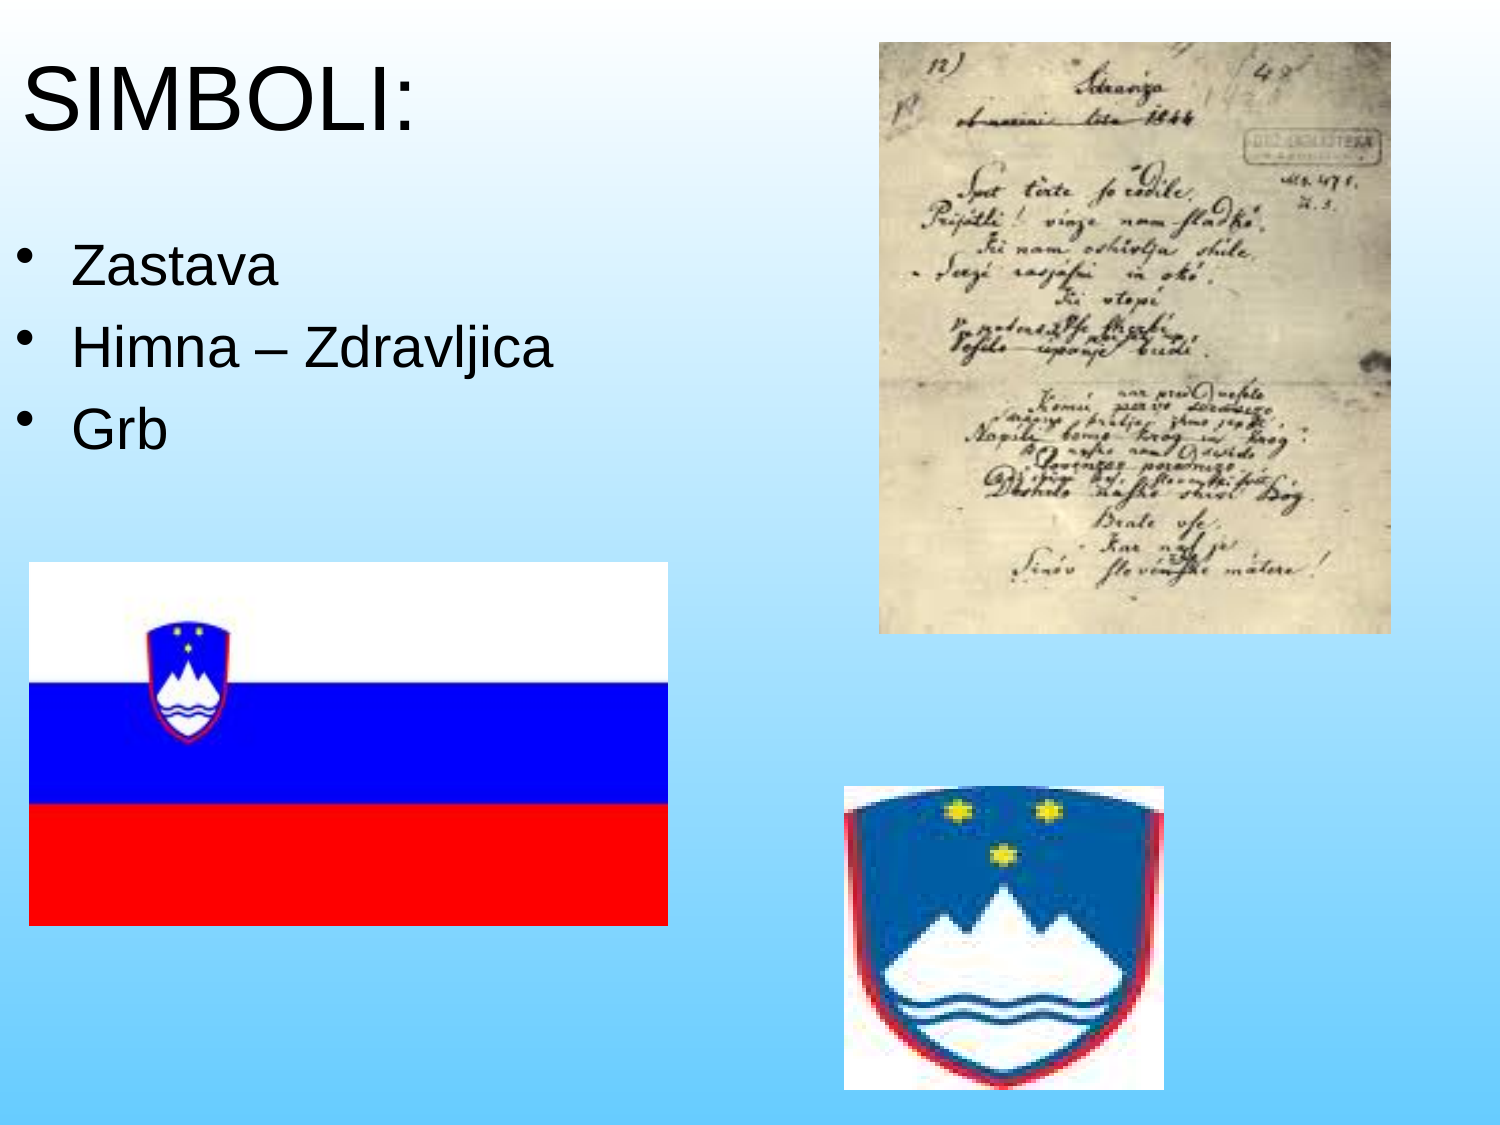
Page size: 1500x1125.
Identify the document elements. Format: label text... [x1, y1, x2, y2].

list Zastava Himna – Zdravljica Grb [0, 220, 1350, 963]
picture [844, 786, 1164, 1090]
picture [29, 562, 668, 926]
picture [879, 42, 1391, 634]
title SIMBOLI: [0, 0, 895, 188]
